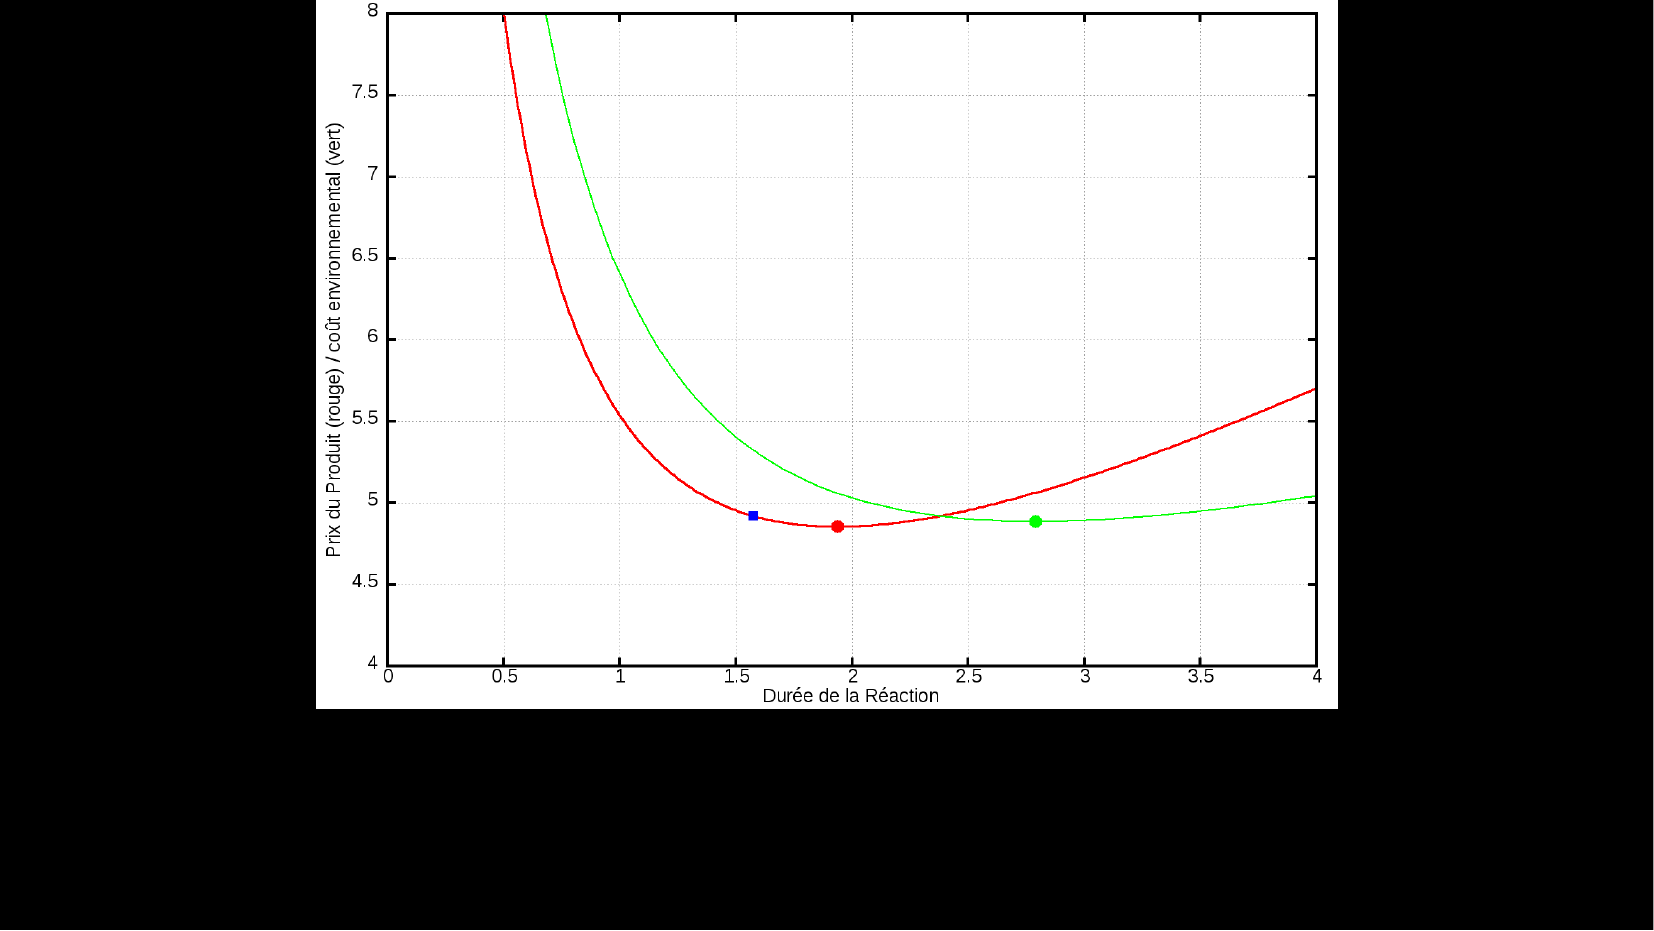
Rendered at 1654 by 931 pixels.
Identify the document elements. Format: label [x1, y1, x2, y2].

picture [316, 0, 1338, 709]
